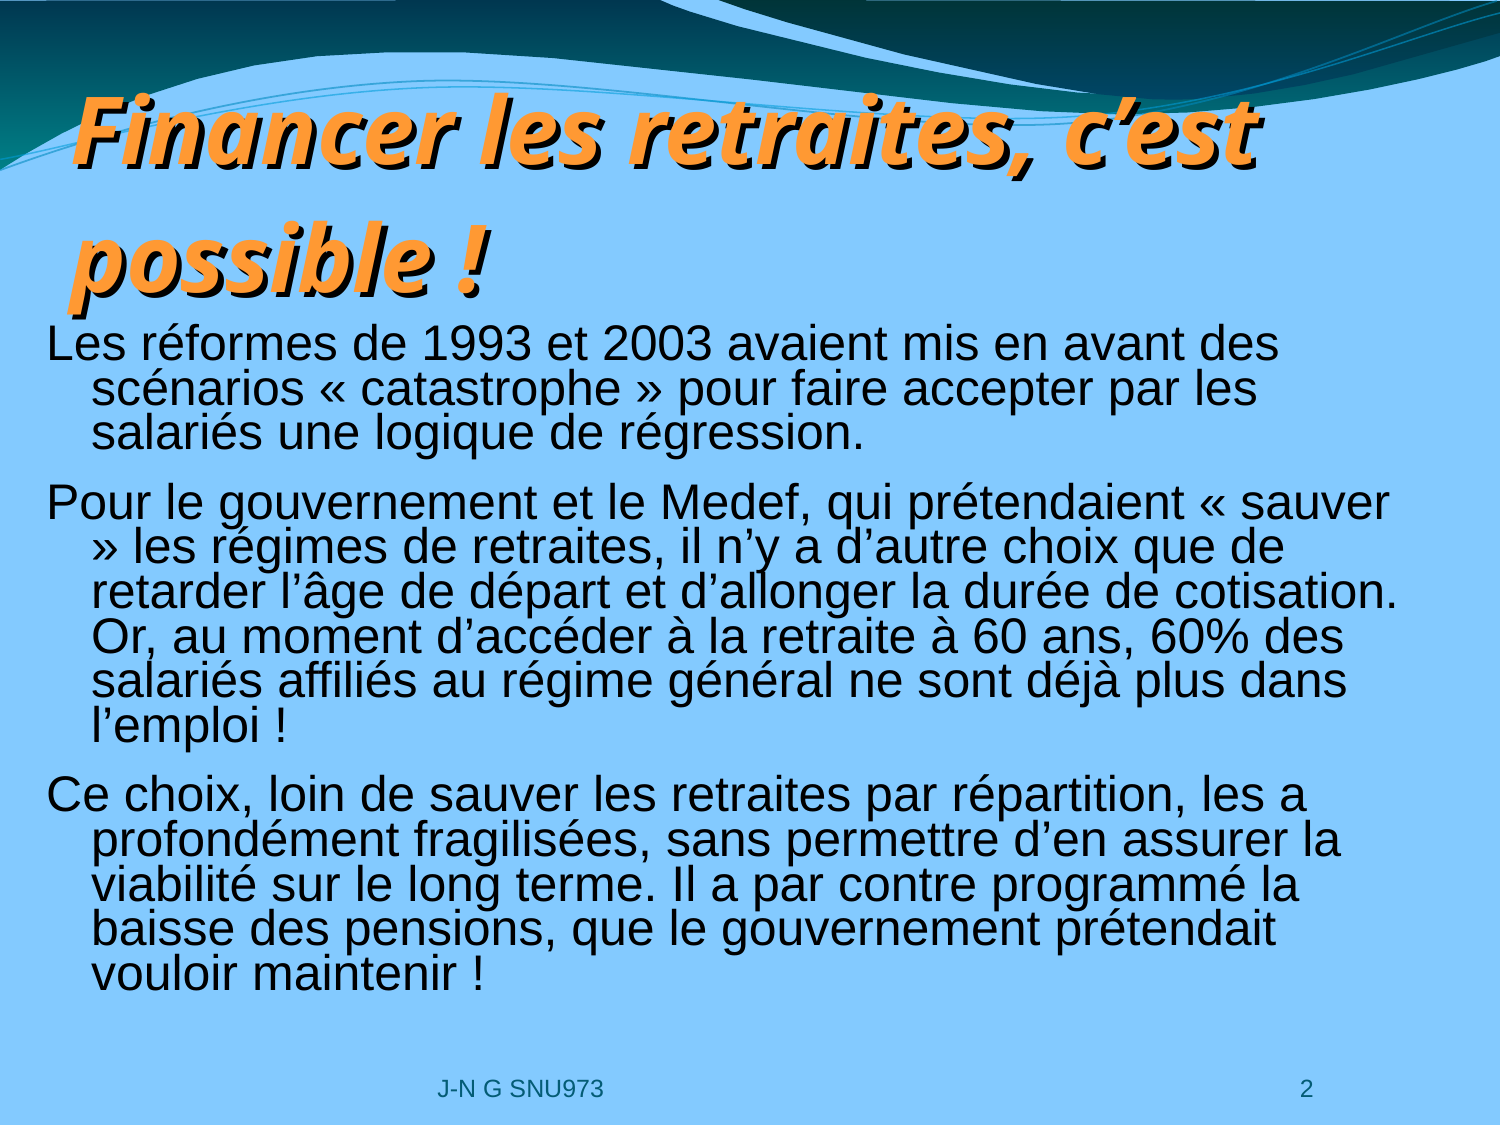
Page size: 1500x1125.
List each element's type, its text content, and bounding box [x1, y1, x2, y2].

title Financer les retraites, c’est possible ! [70, 56, 1421, 245]
list Les réformes de 1993 et 2003 avaient mis en avant des scénarios « catastrophe » pour faire accepter par les salariés une logique de régression. Pour le gouvernement et le Medef, qui prétendaient « sauver » les régimes de retraites, il n’y a d’autre choix que de retarder l’âge de départ et d’allonger la durée de cotisation. Or, au moment d’accéder à la retraite à 60 ans, 60% des salariés affiliés au régime général ne sont déjà plus dans l’emploi ! Ce choix, loin de sauver les retraites par répartition, les a profondément fragilisées, sans permettre d’en assurer la viabilité sur le long terme. Il a par contre programmé la baisse des pensions, que le gouvernement prétendait vouloir maintenir ! [31, 317, 1426, 1038]
text_box J-N G SNU973 [437, 1042, 988, 1103]
text_box 1 [1299, 1042, 1426, 1103]
